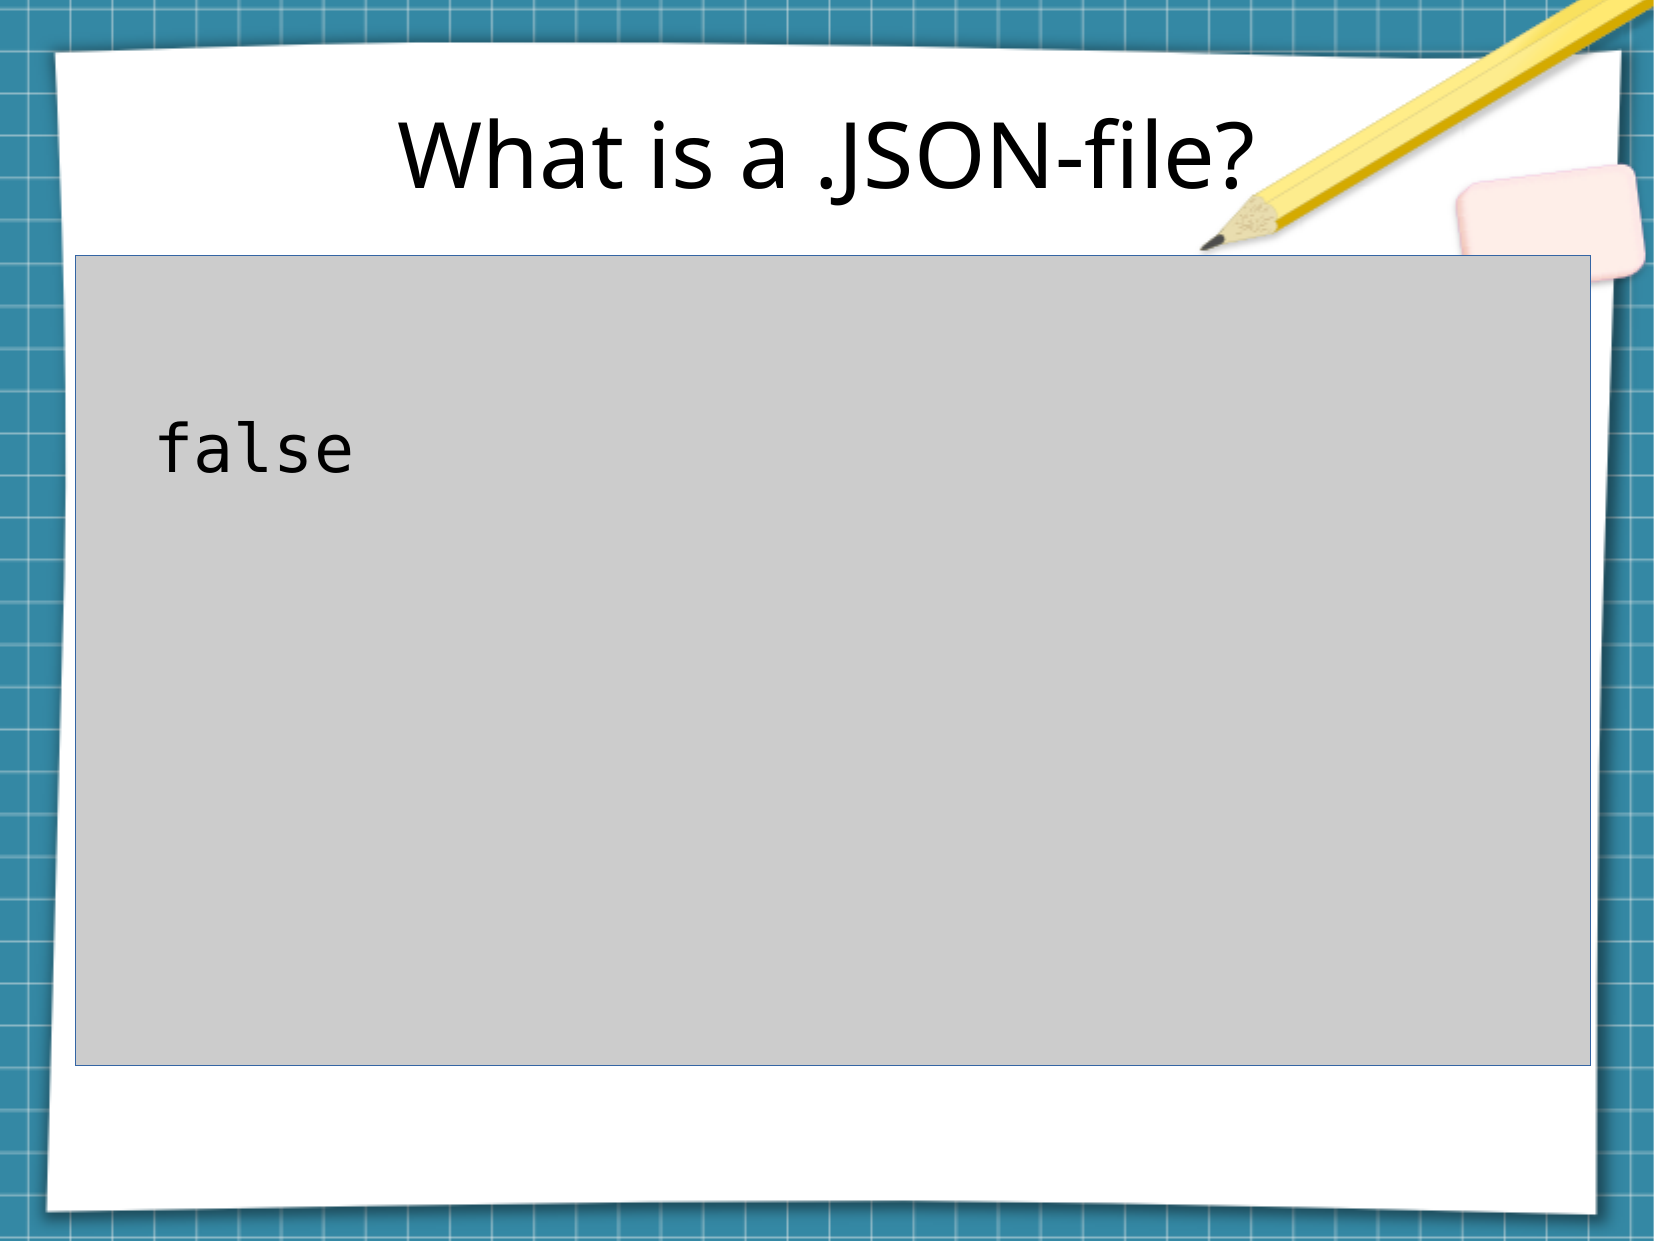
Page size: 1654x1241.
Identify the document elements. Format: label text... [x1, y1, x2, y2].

title What is a .JSON-file? [82, 49, 1571, 257]
list false [82, 290, 1571, 1010]
text_box [75, 255, 1591, 1066]
picture [0, 0, 1654, 1241]
